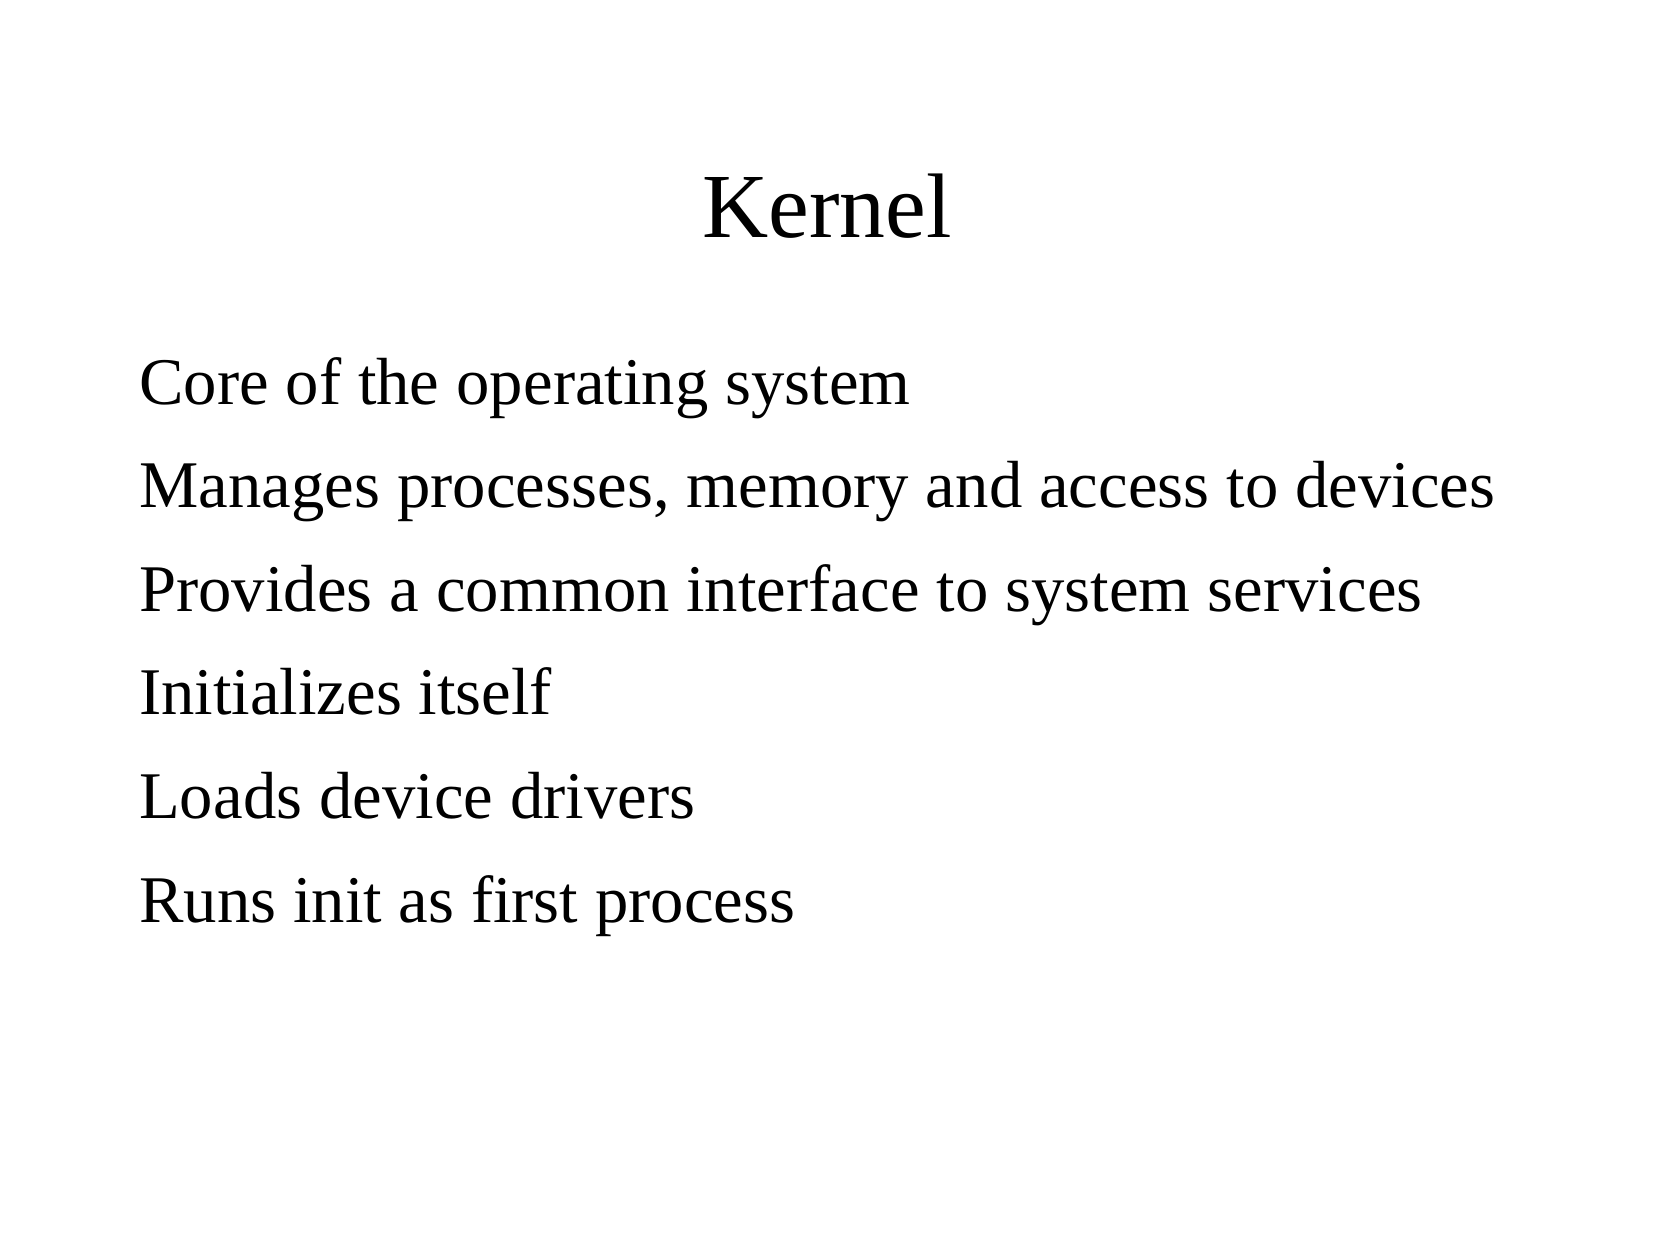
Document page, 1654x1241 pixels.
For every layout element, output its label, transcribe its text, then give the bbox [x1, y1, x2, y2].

list Core of the operating system Manages processes, memory and access to devices Provides a common interface to system services Initializes itself Loads device drivers Runs init as first process [121, 344, 1534, 1141]
title Kernel [121, 102, 1534, 311]
